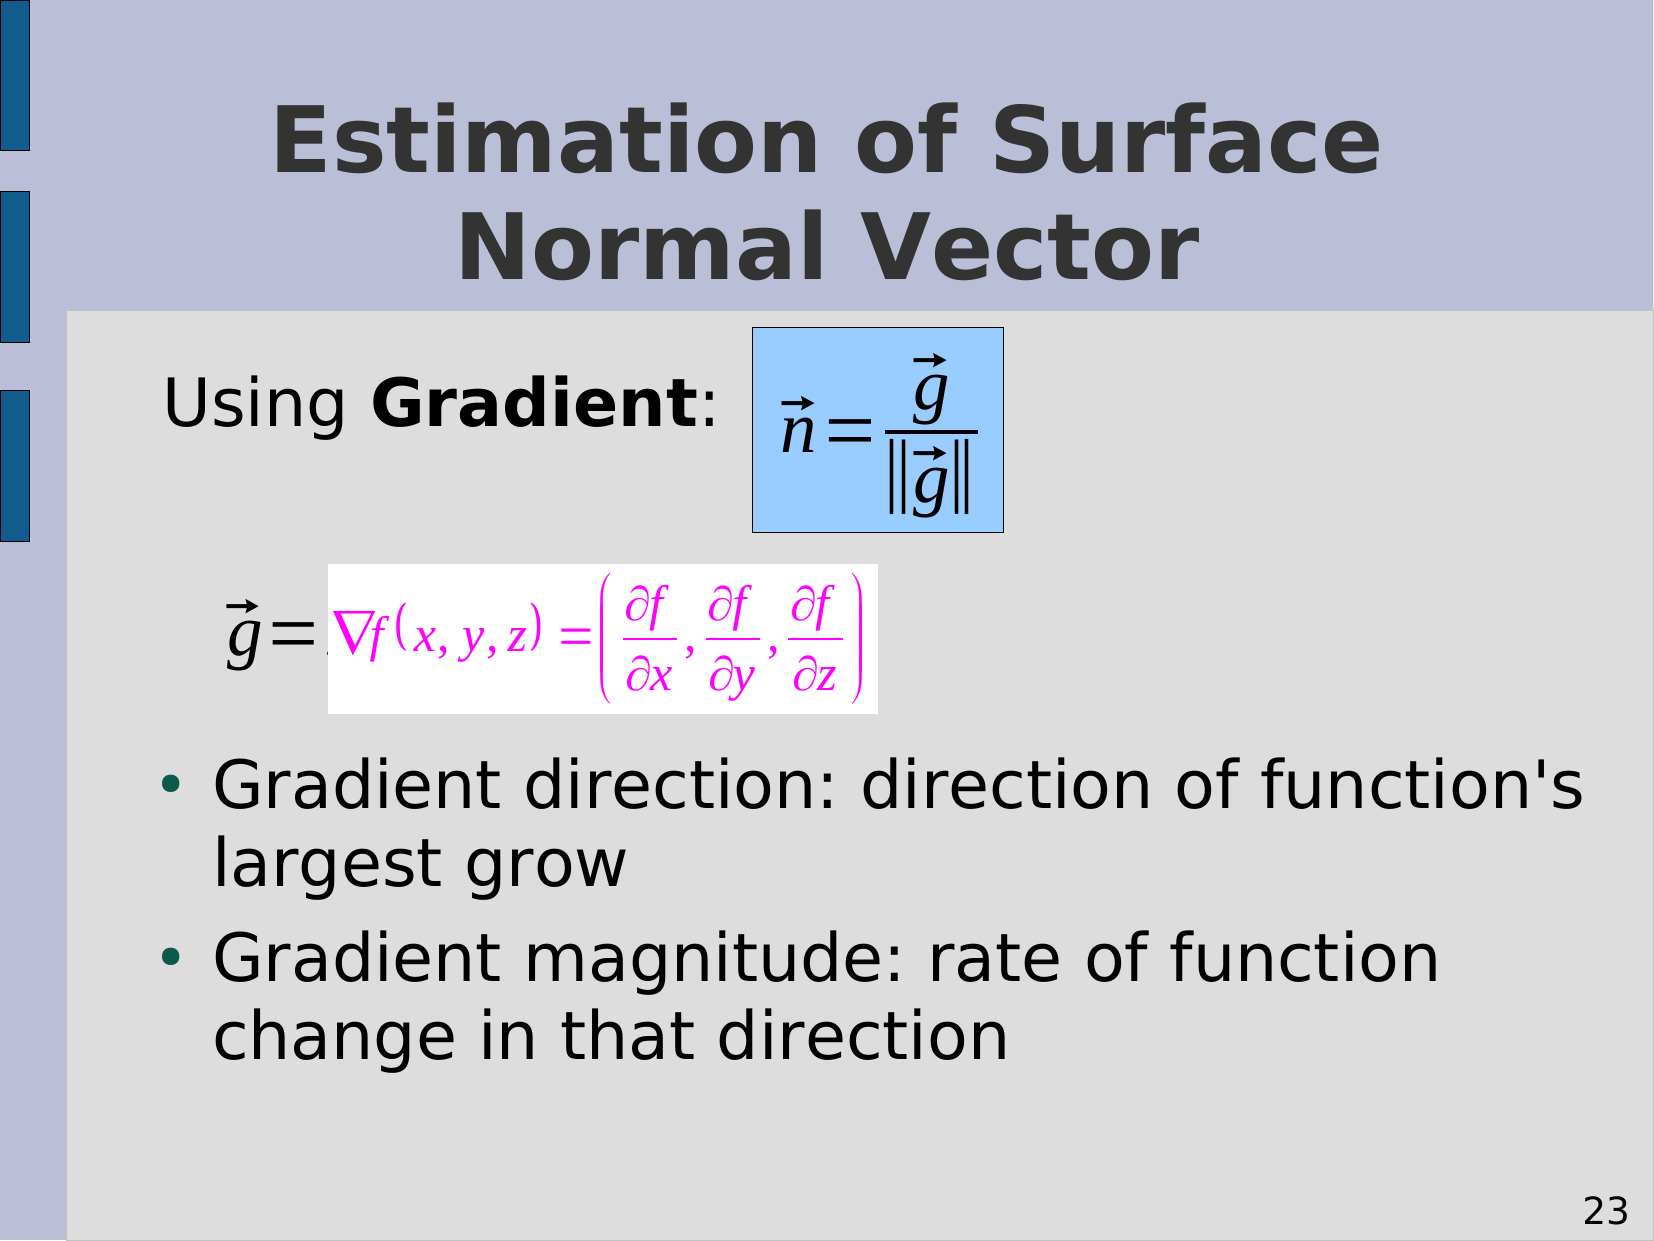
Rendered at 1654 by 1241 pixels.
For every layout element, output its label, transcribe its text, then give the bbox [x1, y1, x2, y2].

list Using Gradient: Gradient direction: direction of function's largest grow Gradient magnitude: rate of function change in that direction [141, 364, 1641, 1171]
title Estimation of Surface Normal Vector [121, 87, 1534, 302]
picture [327, 563, 878, 714]
chart [771, 344, 989, 519]
text_box [752, 327, 1004, 533]
chart [217, 590, 327, 672]
